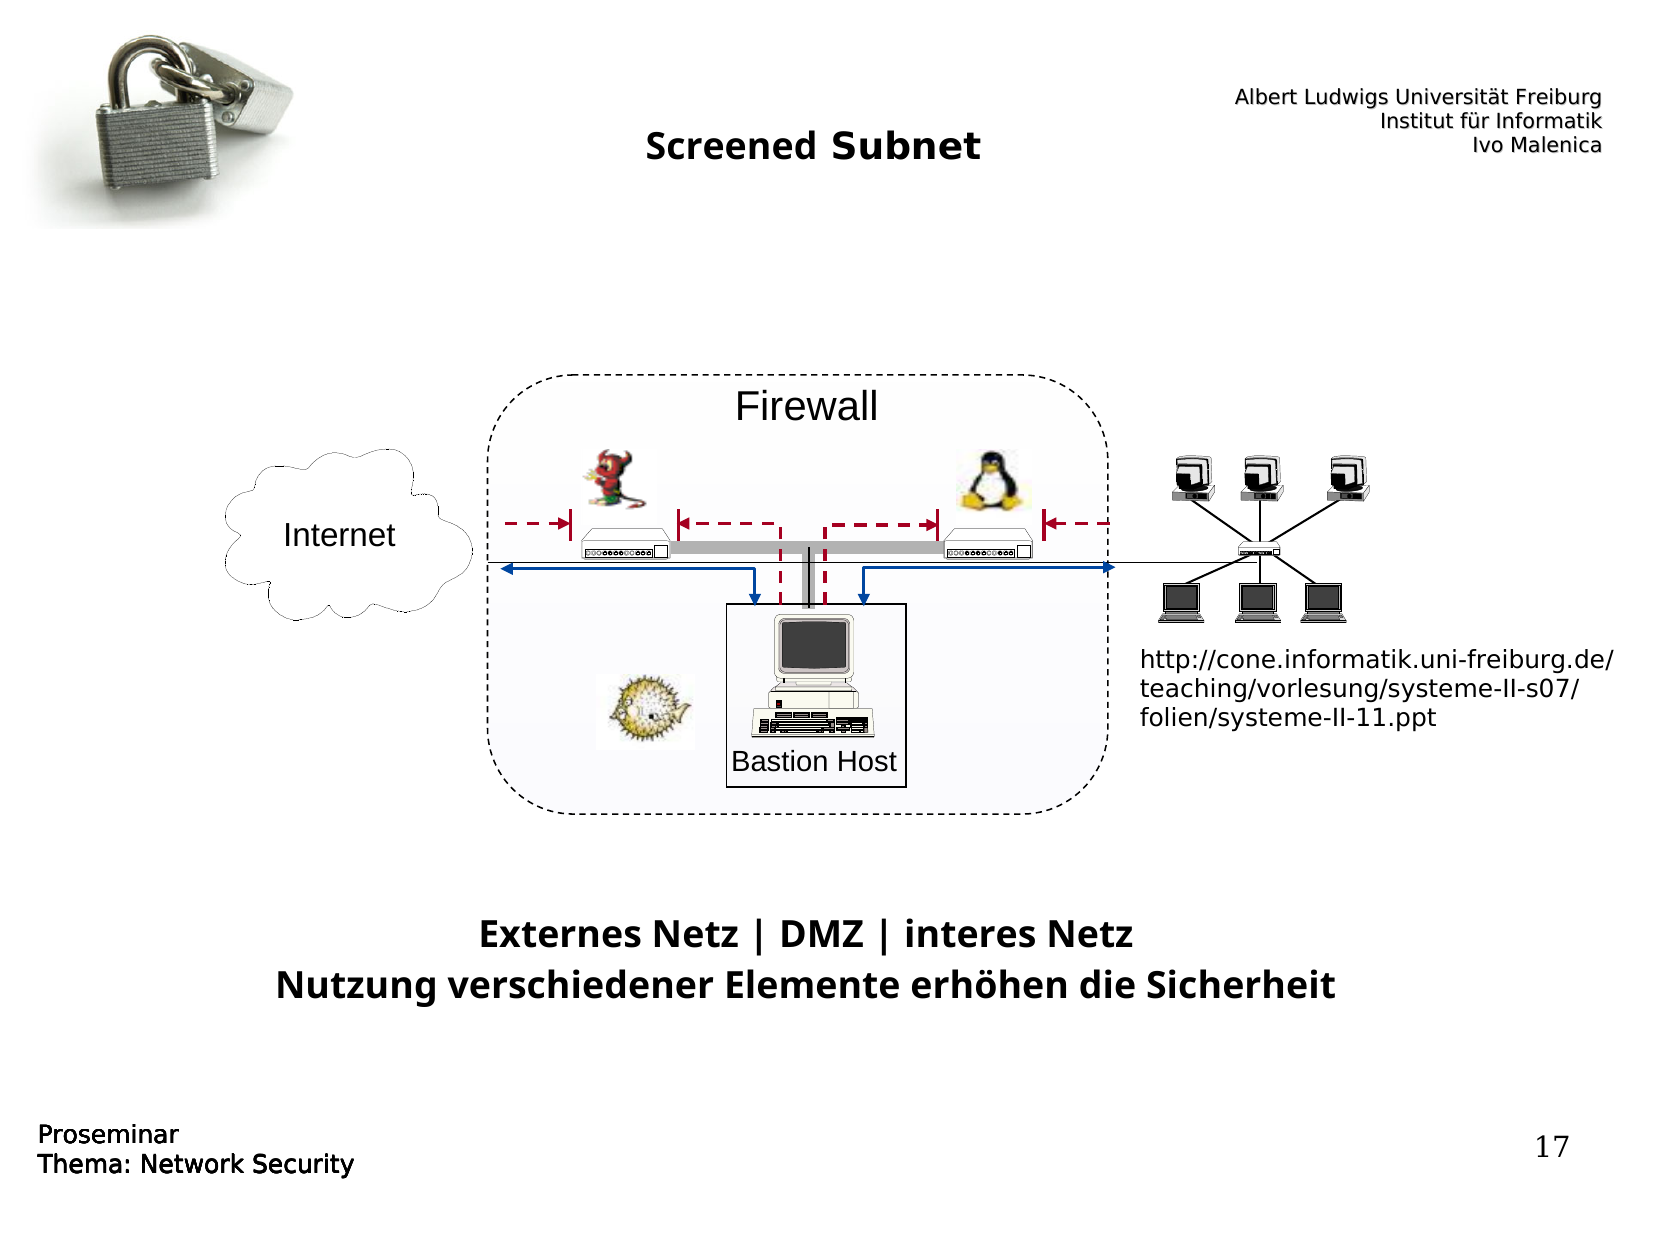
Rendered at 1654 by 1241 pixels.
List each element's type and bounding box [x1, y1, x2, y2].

picture [596, 674, 695, 750]
picture [581, 449, 657, 525]
picture [20, 23, 321, 229]
picture [956, 449, 1032, 525]
